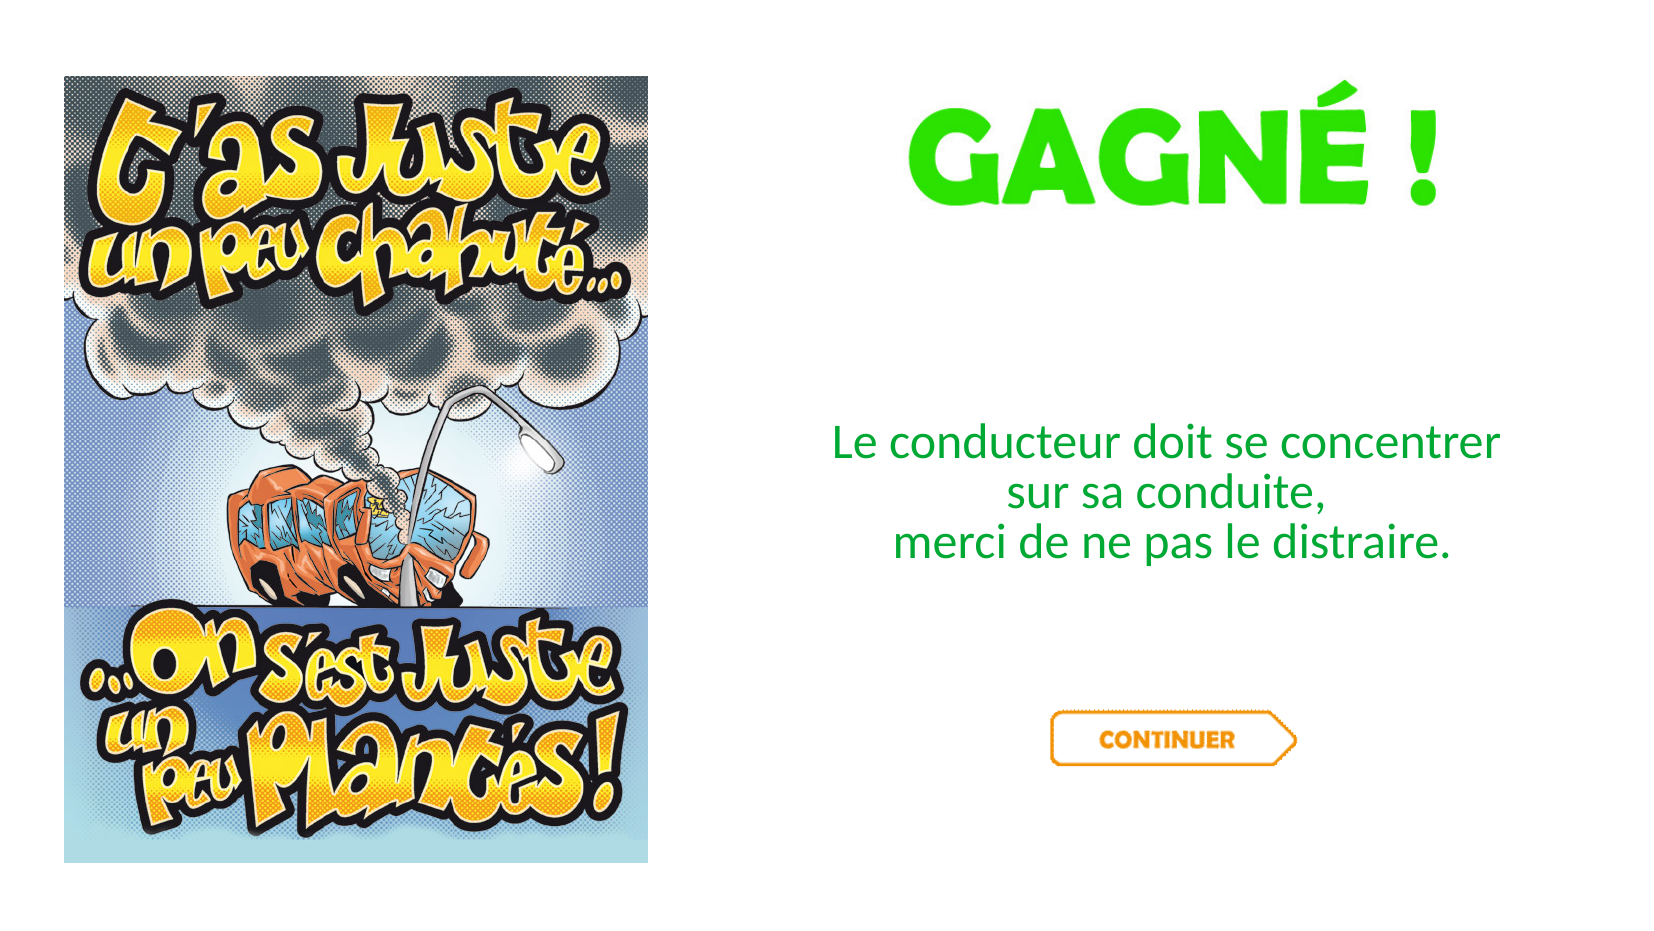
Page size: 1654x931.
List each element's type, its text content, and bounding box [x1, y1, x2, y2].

text_box Le conducteur doit se concentrer sur sa conduite, merci de ne pas le distraire. [720, 413, 1625, 650]
picture [64, 76, 648, 863]
picture [870, 59, 1483, 237]
picture [1049, 708, 1300, 769]
